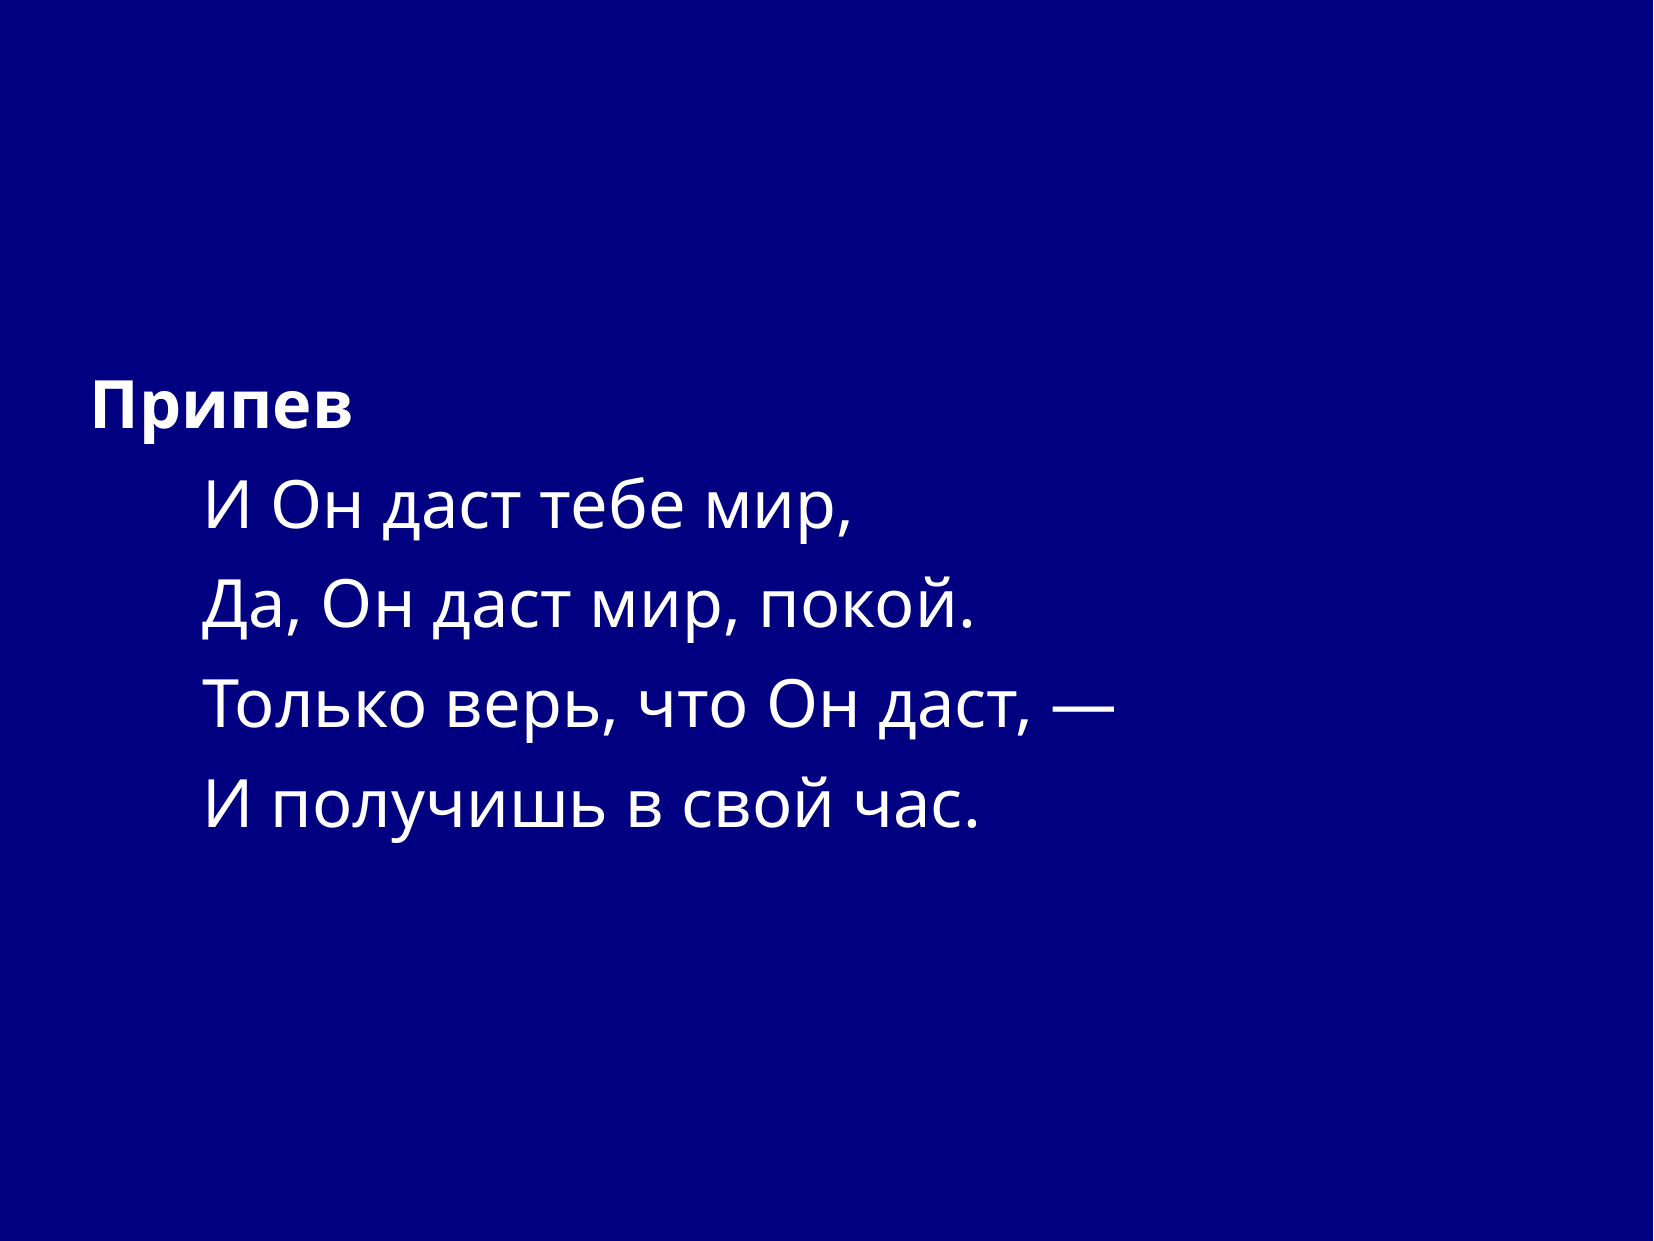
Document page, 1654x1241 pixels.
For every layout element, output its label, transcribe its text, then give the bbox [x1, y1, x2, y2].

text_box Припев И Он даст тебе мир, Да, Он даст мир, покой. Только верь, что Он даст, — И получишь в свой час. [75, 150, 1576, 1163]
